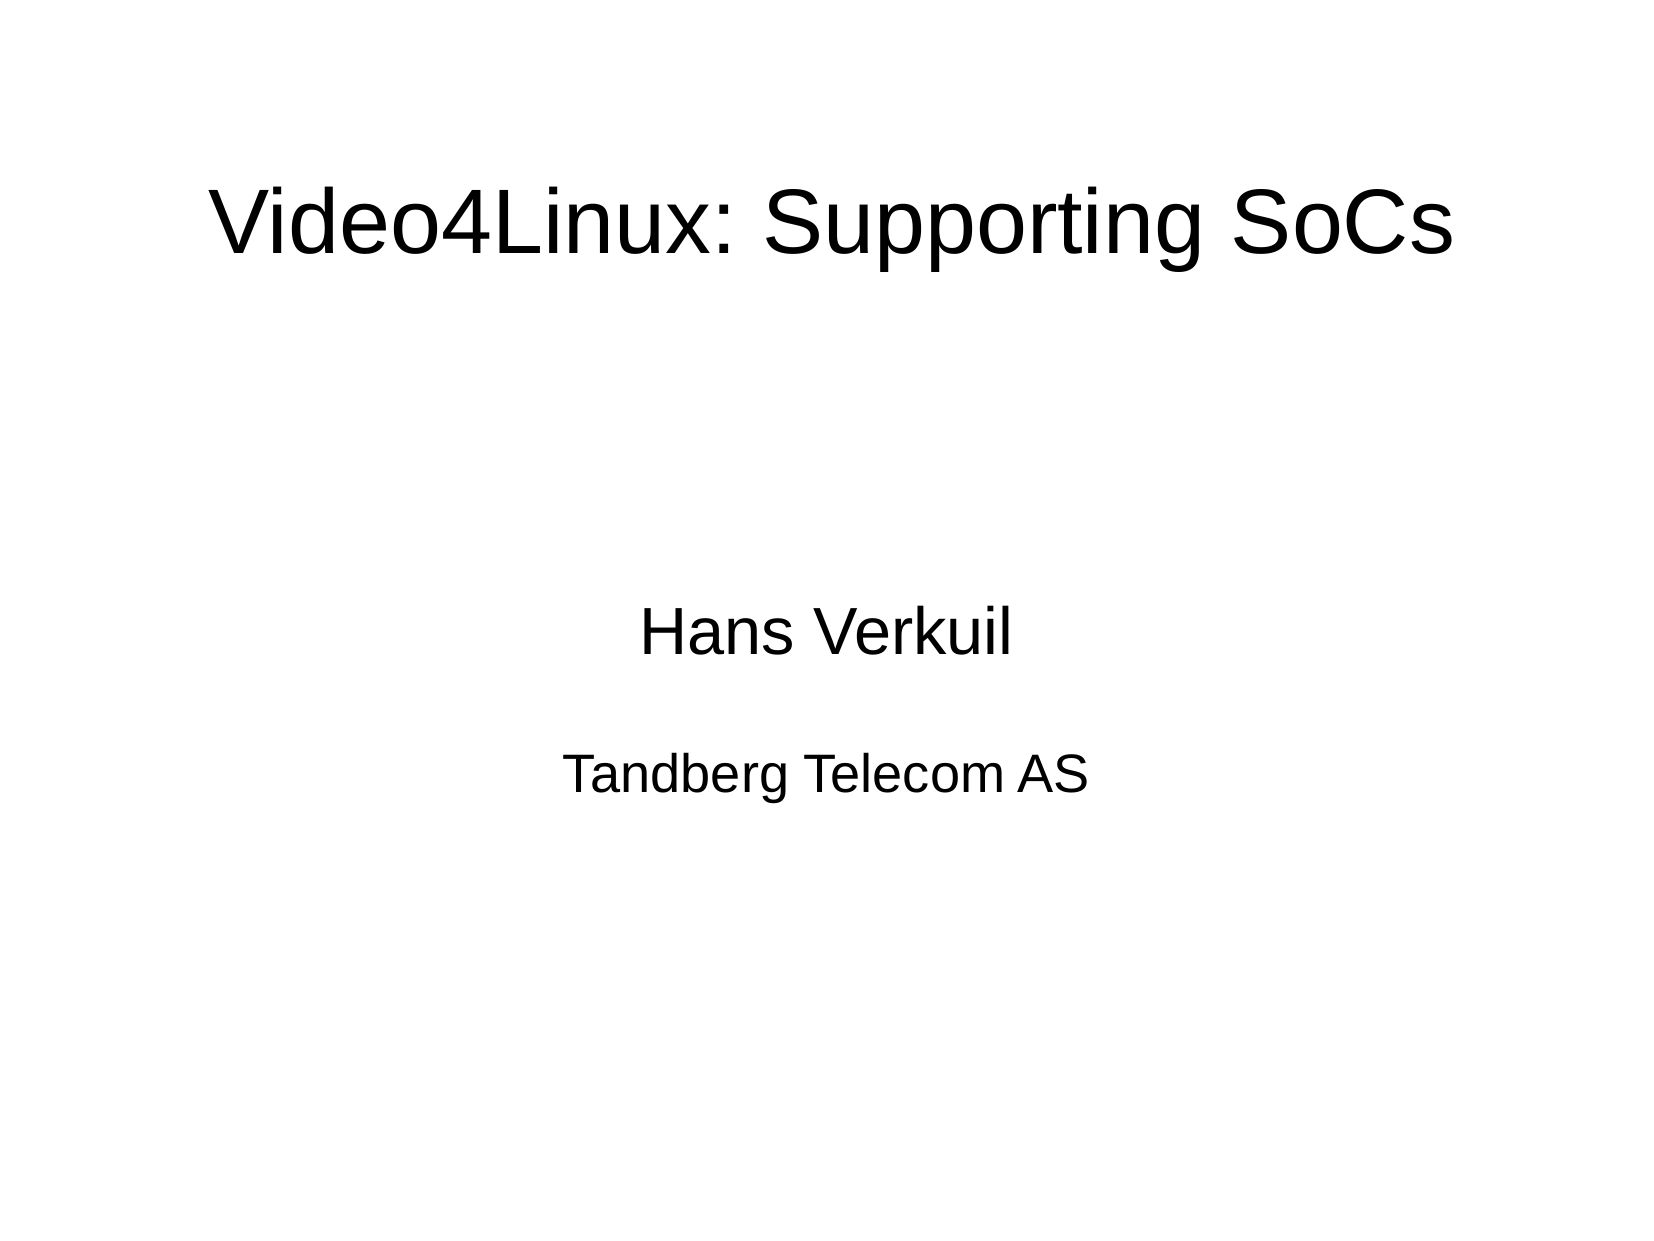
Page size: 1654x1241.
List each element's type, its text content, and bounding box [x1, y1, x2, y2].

title Video4Linux: Supporting SoCs [88, 125, 1577, 319]
subtitle Hans Verkuil Tandberg Telecom AS [82, 297, 1571, 1102]
